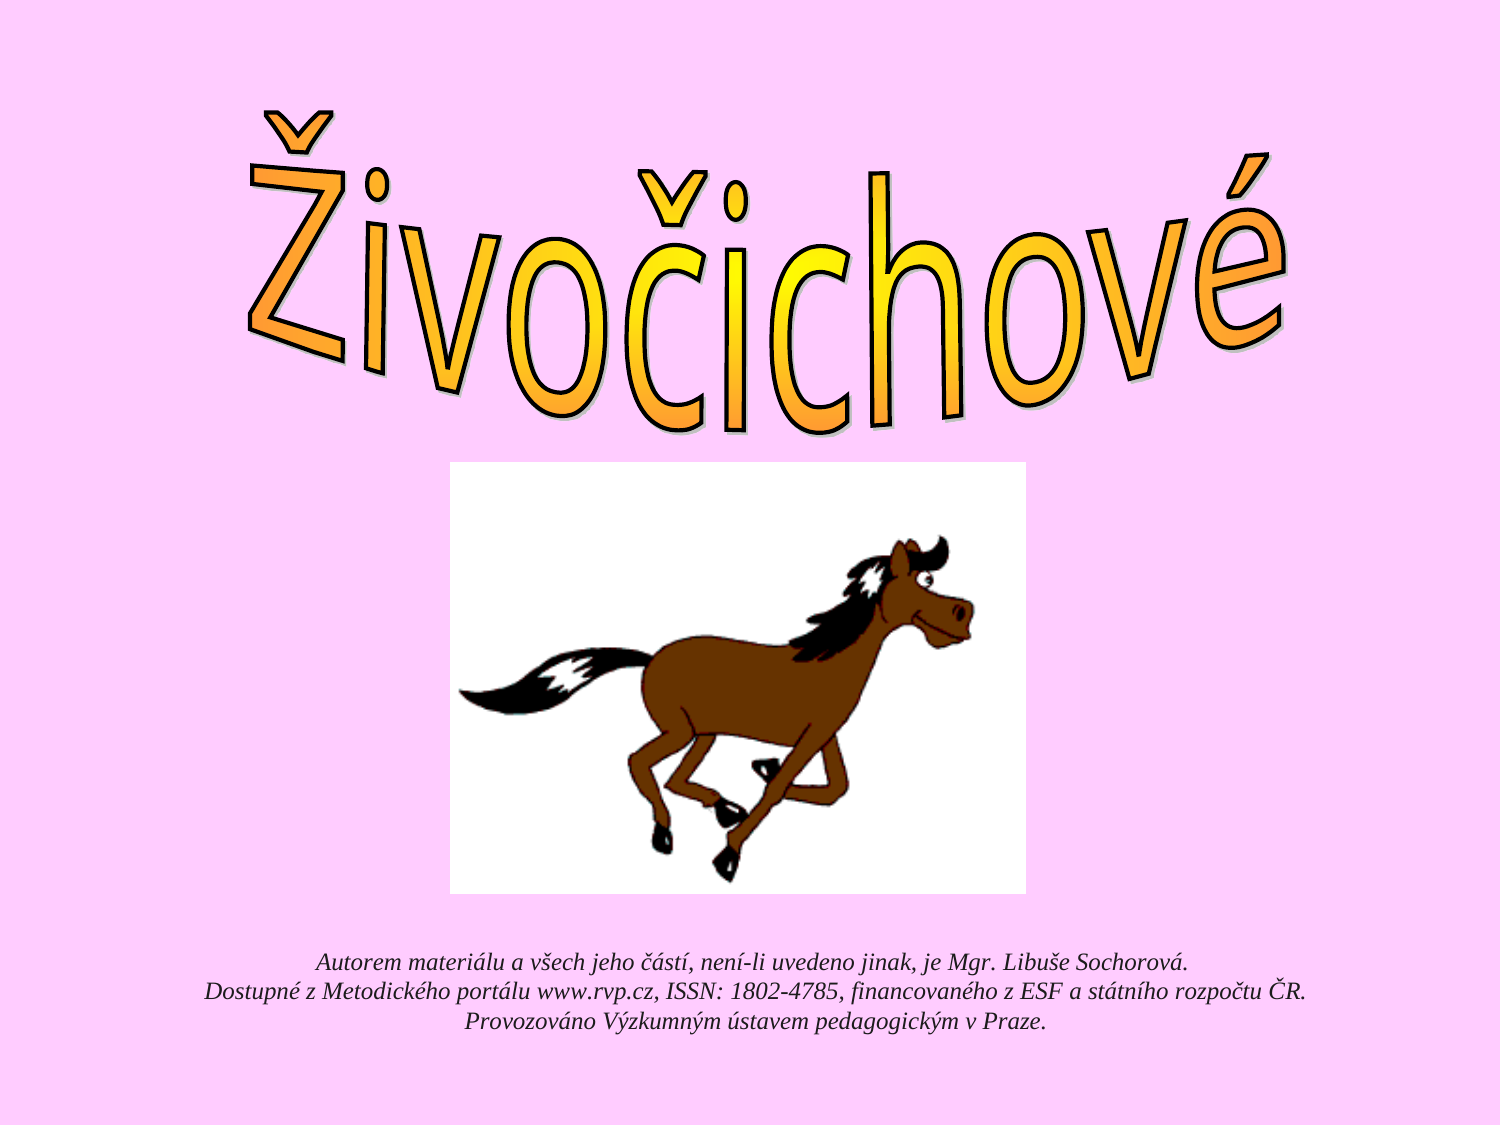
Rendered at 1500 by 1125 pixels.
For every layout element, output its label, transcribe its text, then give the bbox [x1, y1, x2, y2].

text_box Živočichové [726, 249, 745, 431]
text_box Živočichové [986, 234, 1083, 406]
text_box Živočichové [1228, 154, 1267, 197]
text_box Živočichové [1197, 209, 1284, 348]
text_box Živočichové [508, 238, 606, 417]
text_box Autorem materiálu a všech jeho částí, není-li uvedeno jinak, je Mgr. Libuše Sochorová. Dostupné z Metodického portálu www.rvp.cz, ISSN: 1802-4785, financovaného z ESF a státního rozpočtu ČR. Provozováno Výzkumným ústavem pedagogickým v Praze. [75, 937, 1438, 1103]
text_box Živočichové [367, 169, 388, 200]
text_box Živočichové [265, 112, 332, 153]
text_box Živočichové [626, 245, 704, 431]
text_box Živočichové [870, 173, 962, 426]
text_box Živočichové [639, 171, 706, 226]
text_box Živočichové [771, 246, 849, 433]
text_box Živočichové [725, 182, 746, 220]
text_box Živočichové [366, 223, 385, 374]
text_box Živočichové [249, 165, 343, 361]
text_box Živočichové [401, 227, 500, 393]
text_box Živočichové [1088, 220, 1186, 379]
picture [450, 462, 1026, 894]
